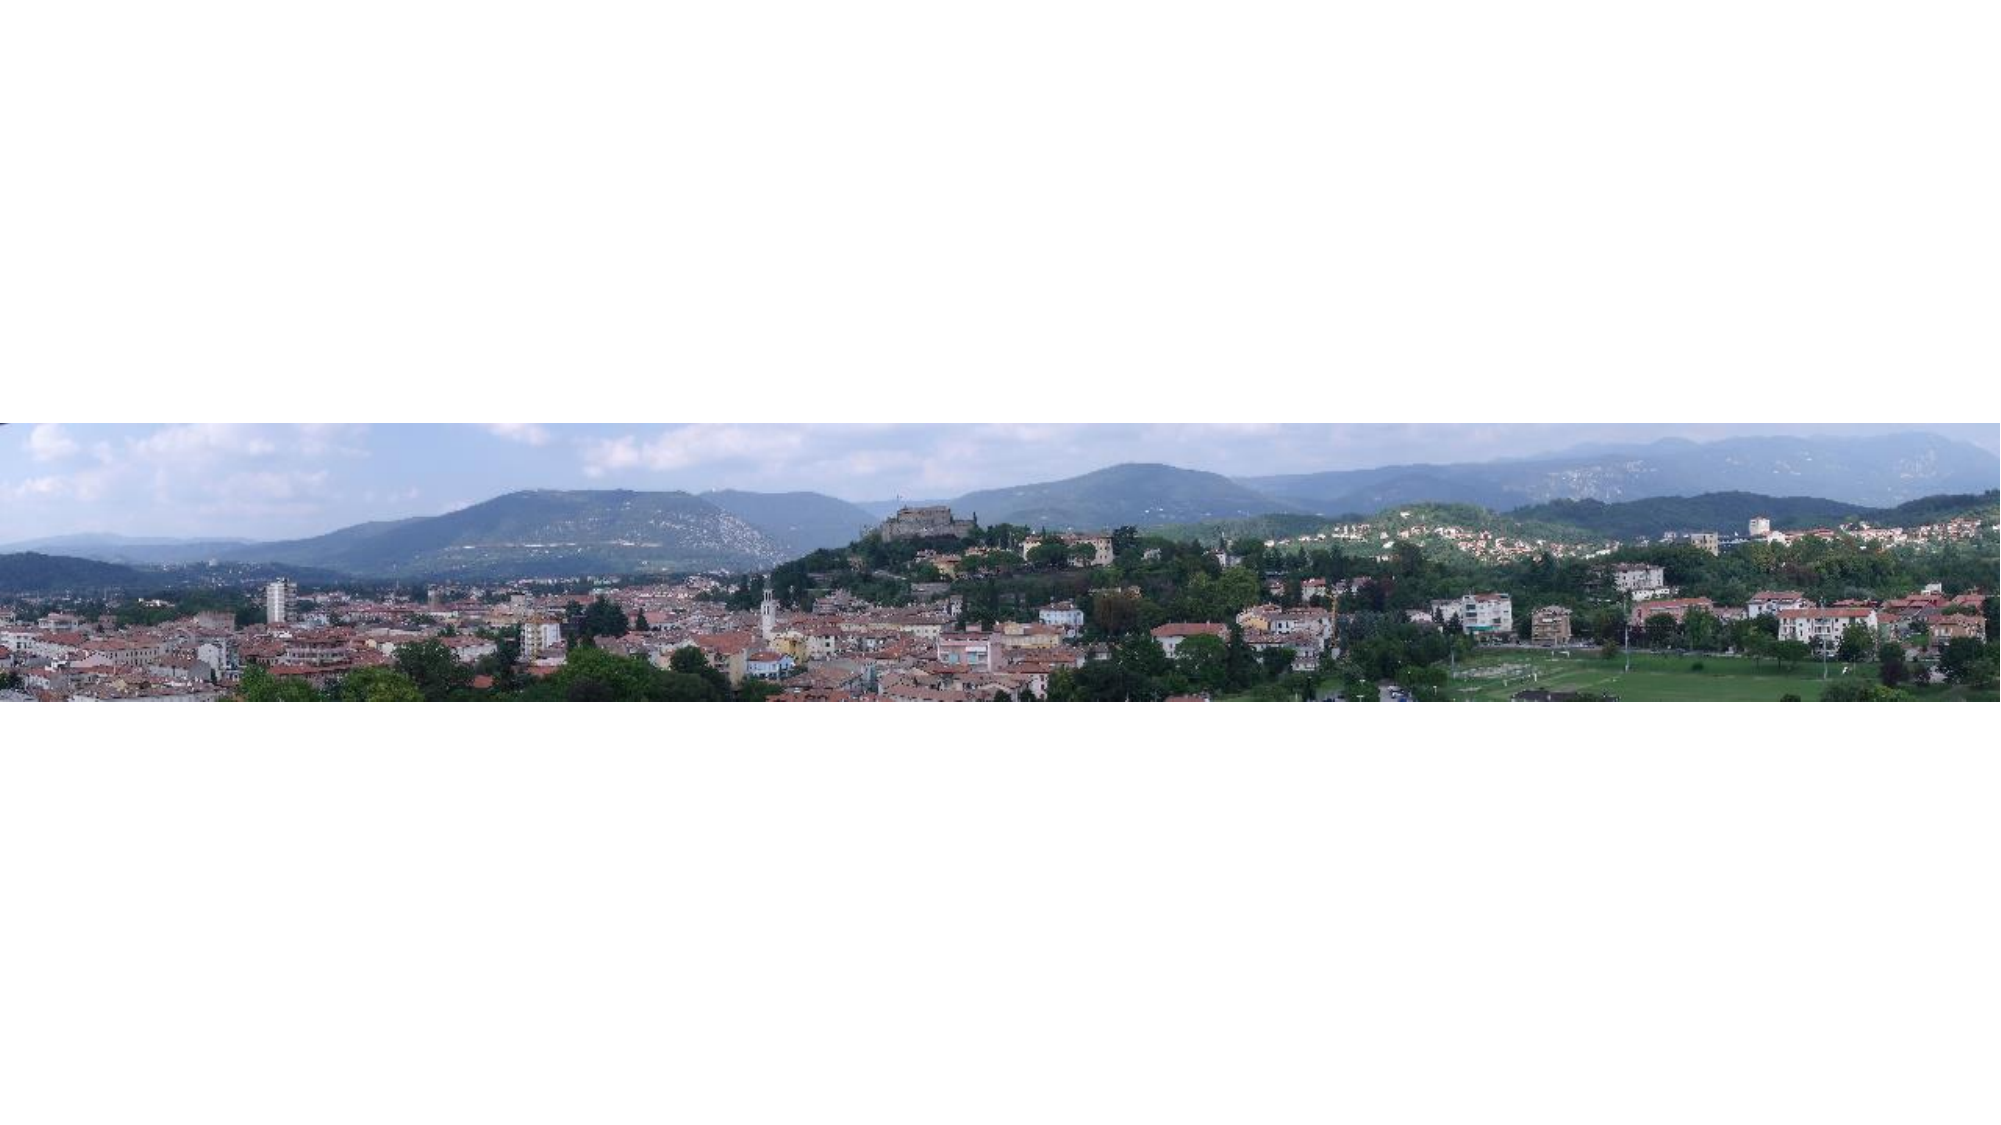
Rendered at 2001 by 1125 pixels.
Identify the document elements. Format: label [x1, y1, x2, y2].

picture [0, 423, 2000, 702]
